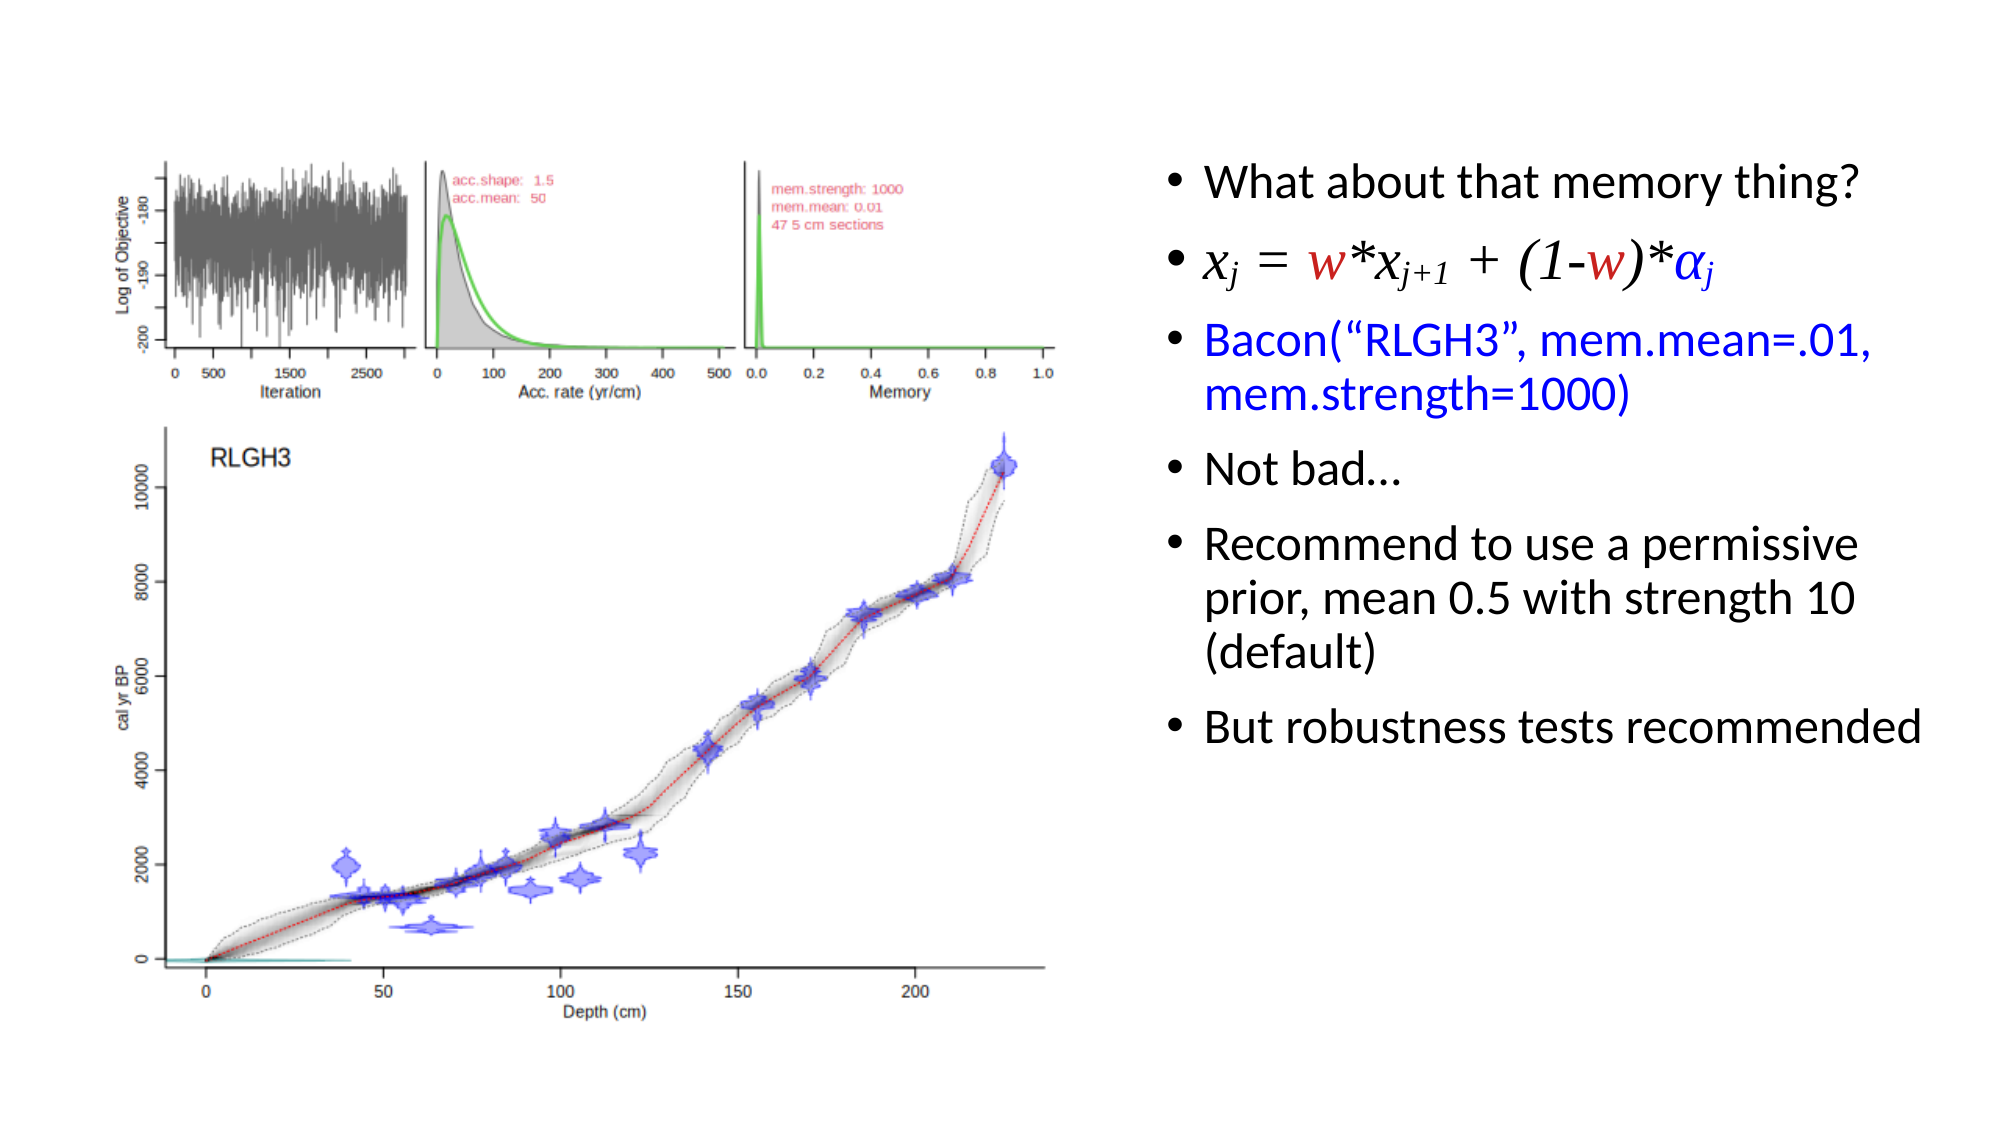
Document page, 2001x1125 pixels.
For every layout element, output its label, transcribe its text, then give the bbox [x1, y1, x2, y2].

picture [108, 147, 1063, 1026]
text_box What about that memory thing? xj = w*xj+1 + (1-w)*αj Bacon(“RLGH3”, mem.mean=.01, mem.strength=1000) Not bad… Recommend to use a permissive prior, mean 0.5 with strength 10 (default) But robustness tests recommended [1151, 147, 1949, 1043]
